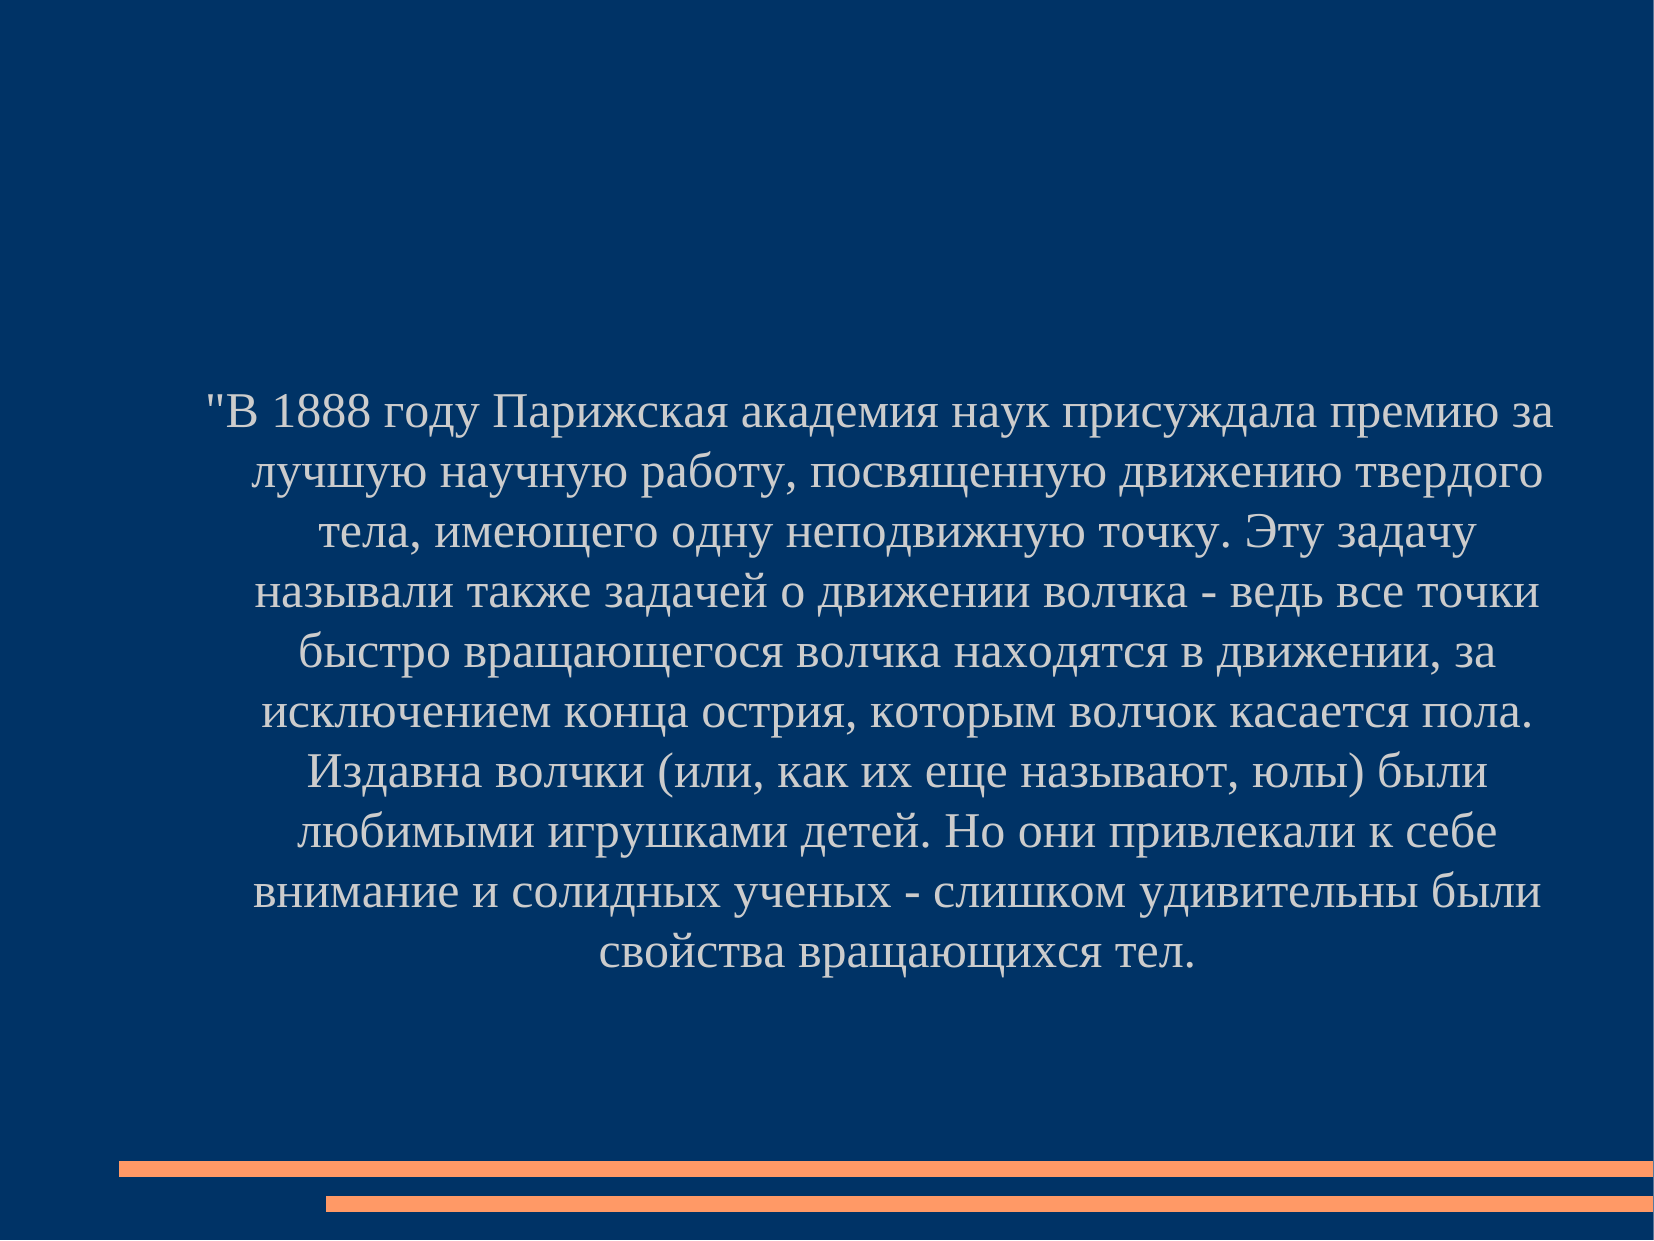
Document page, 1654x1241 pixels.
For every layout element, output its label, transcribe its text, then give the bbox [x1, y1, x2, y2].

subtitle "В 1888 году Парижская академия наук присуждала премию за лучшую научную работу, посвященную движению твердого тела, имеющего одну неподвижную точку. Эту задачу называли также задачей о движении волчка - ведь все точки быстро вращающегося волчка находятся в движении, за исключением конца острия, которым волчок касается пола. Издавна волчки (или, как их еще называют, юлы) были любимыми игрушками детей. Но они привлекали к себе внимание и солидных ученых - слишком удивительны были свойства вращающихся тел. [82, 253, 1571, 1102]
